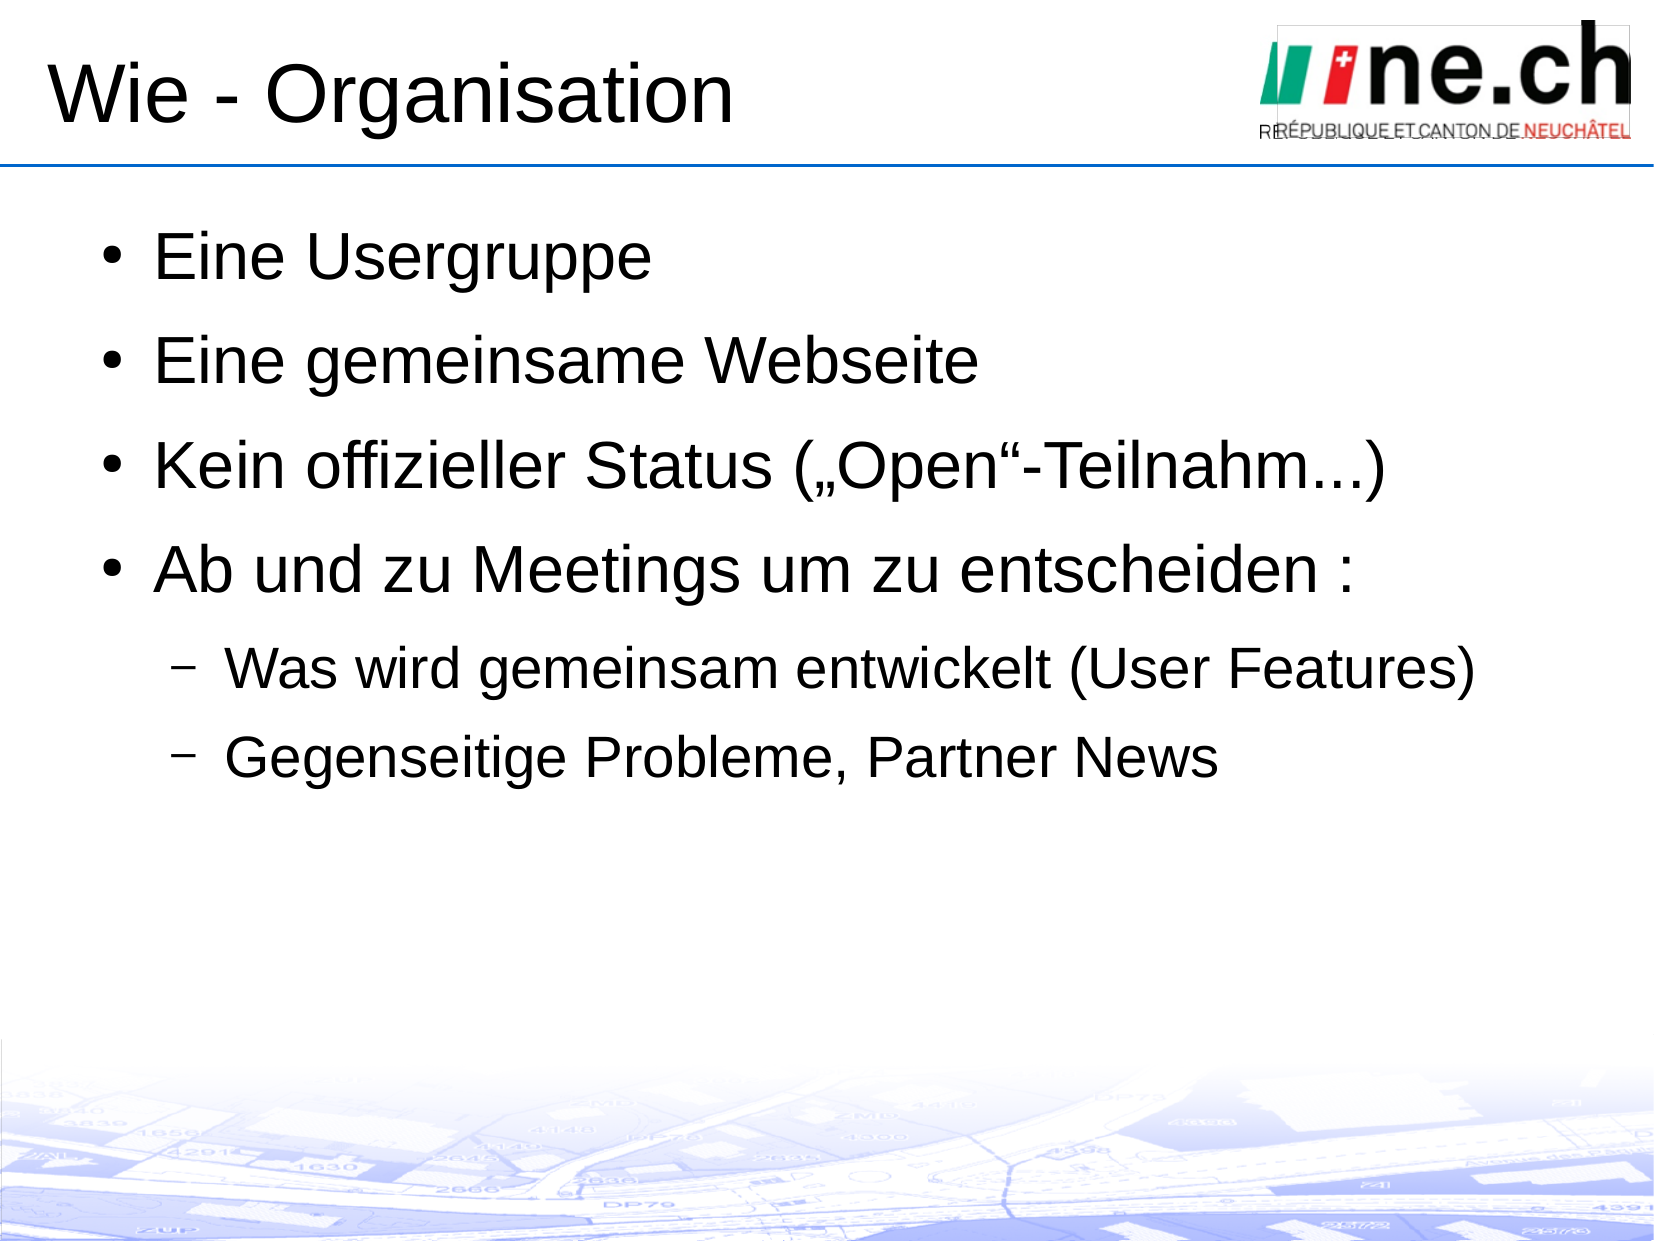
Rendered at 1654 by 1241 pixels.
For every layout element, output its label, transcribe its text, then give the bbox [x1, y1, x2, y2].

title Wie - Organisation [47, 0, 1536, 198]
list Eine Usergruppe Eine gemeinsame Webseite Kein offizieller Status („Open“-Teilnahm...) Ab und zu Meetings um zu entscheiden : Was wird gemeinsam entwickelt (User Features) Gegenseitige Probleme, Partner News [82, 219, 1571, 939]
picture [0, 1040, 1654, 1241]
picture [1536, 24, 1631, 139]
